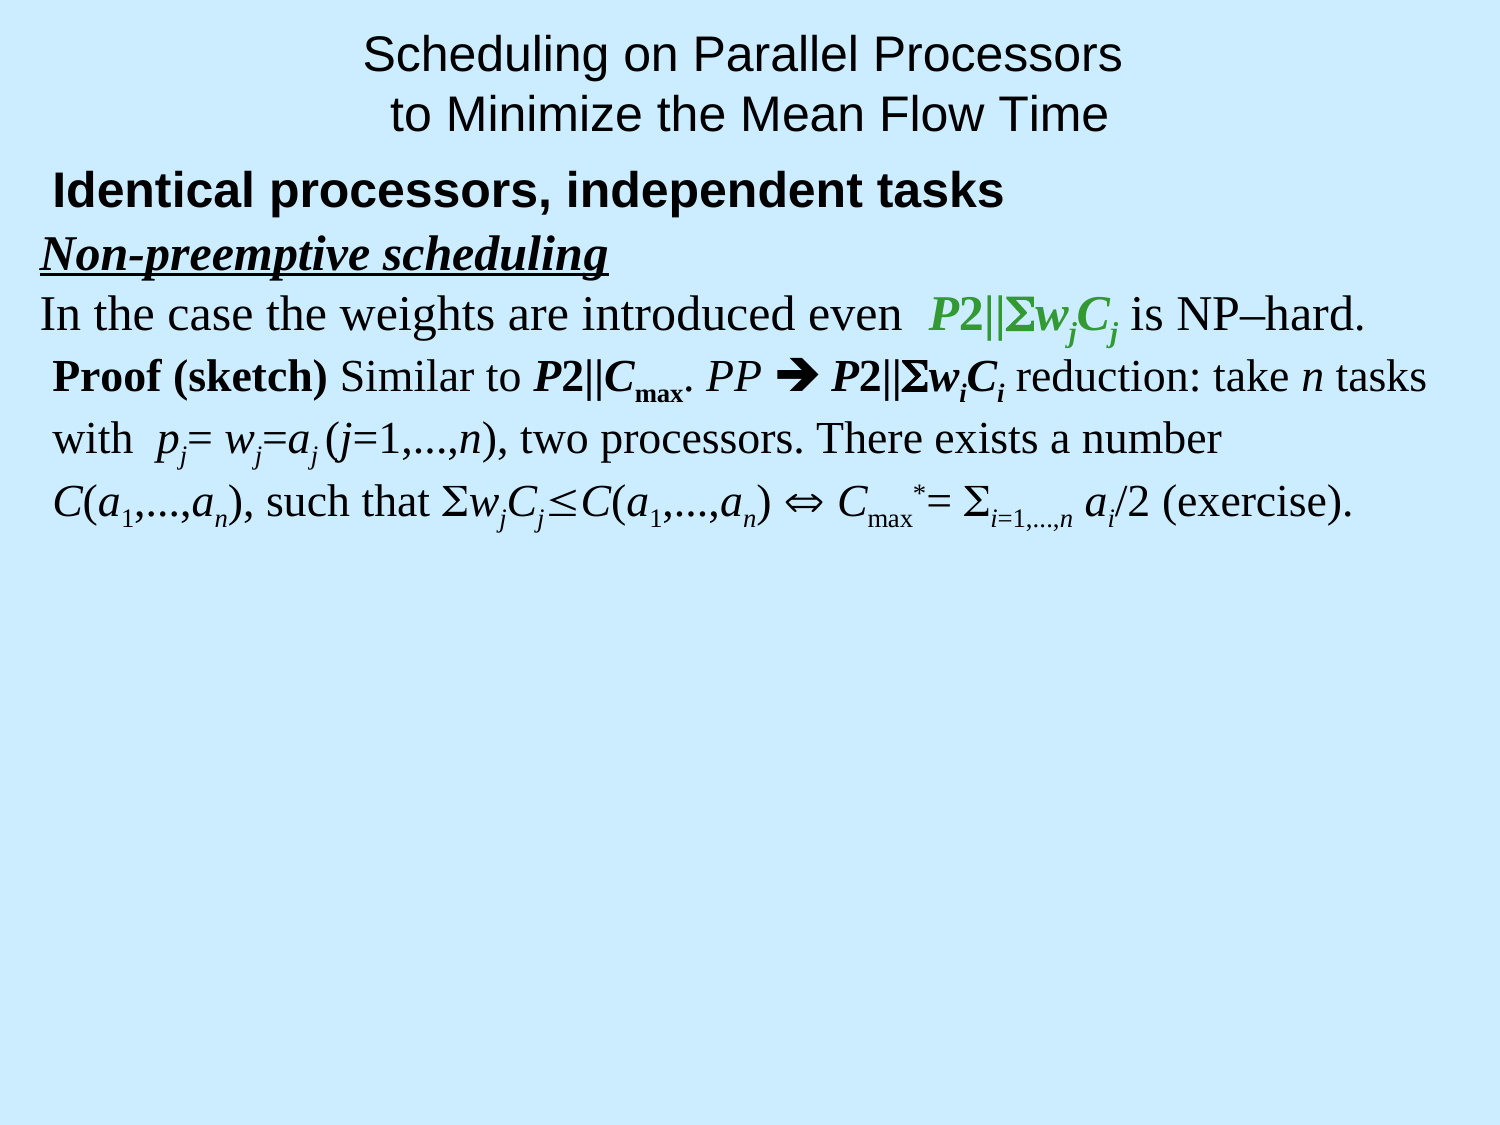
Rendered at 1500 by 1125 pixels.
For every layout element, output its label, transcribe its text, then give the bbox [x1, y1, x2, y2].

title Scheduling on Parallel Processors to Minimize the Mean Flow Time [0, 24, 1500, 138]
text_box Non-preemptive scheduling In the case the weights are introduced even P2||wjCj is NP–hard. [24, 212, 1488, 357]
text_box Proof (sketch) Similar to P2||Cmax. PP  P2||wiCi reduction: take n tasks with pj= wj=aj (j=1,...,n), two processors. There exists a number C(a1,...,an), such that wjCjC(a1,...,an)  Cmax*= i=1,...,n ai/2 (exercise). [37, 337, 1450, 541]
text_box Identical processors, independent tasks [37, 149, 1500, 226]
